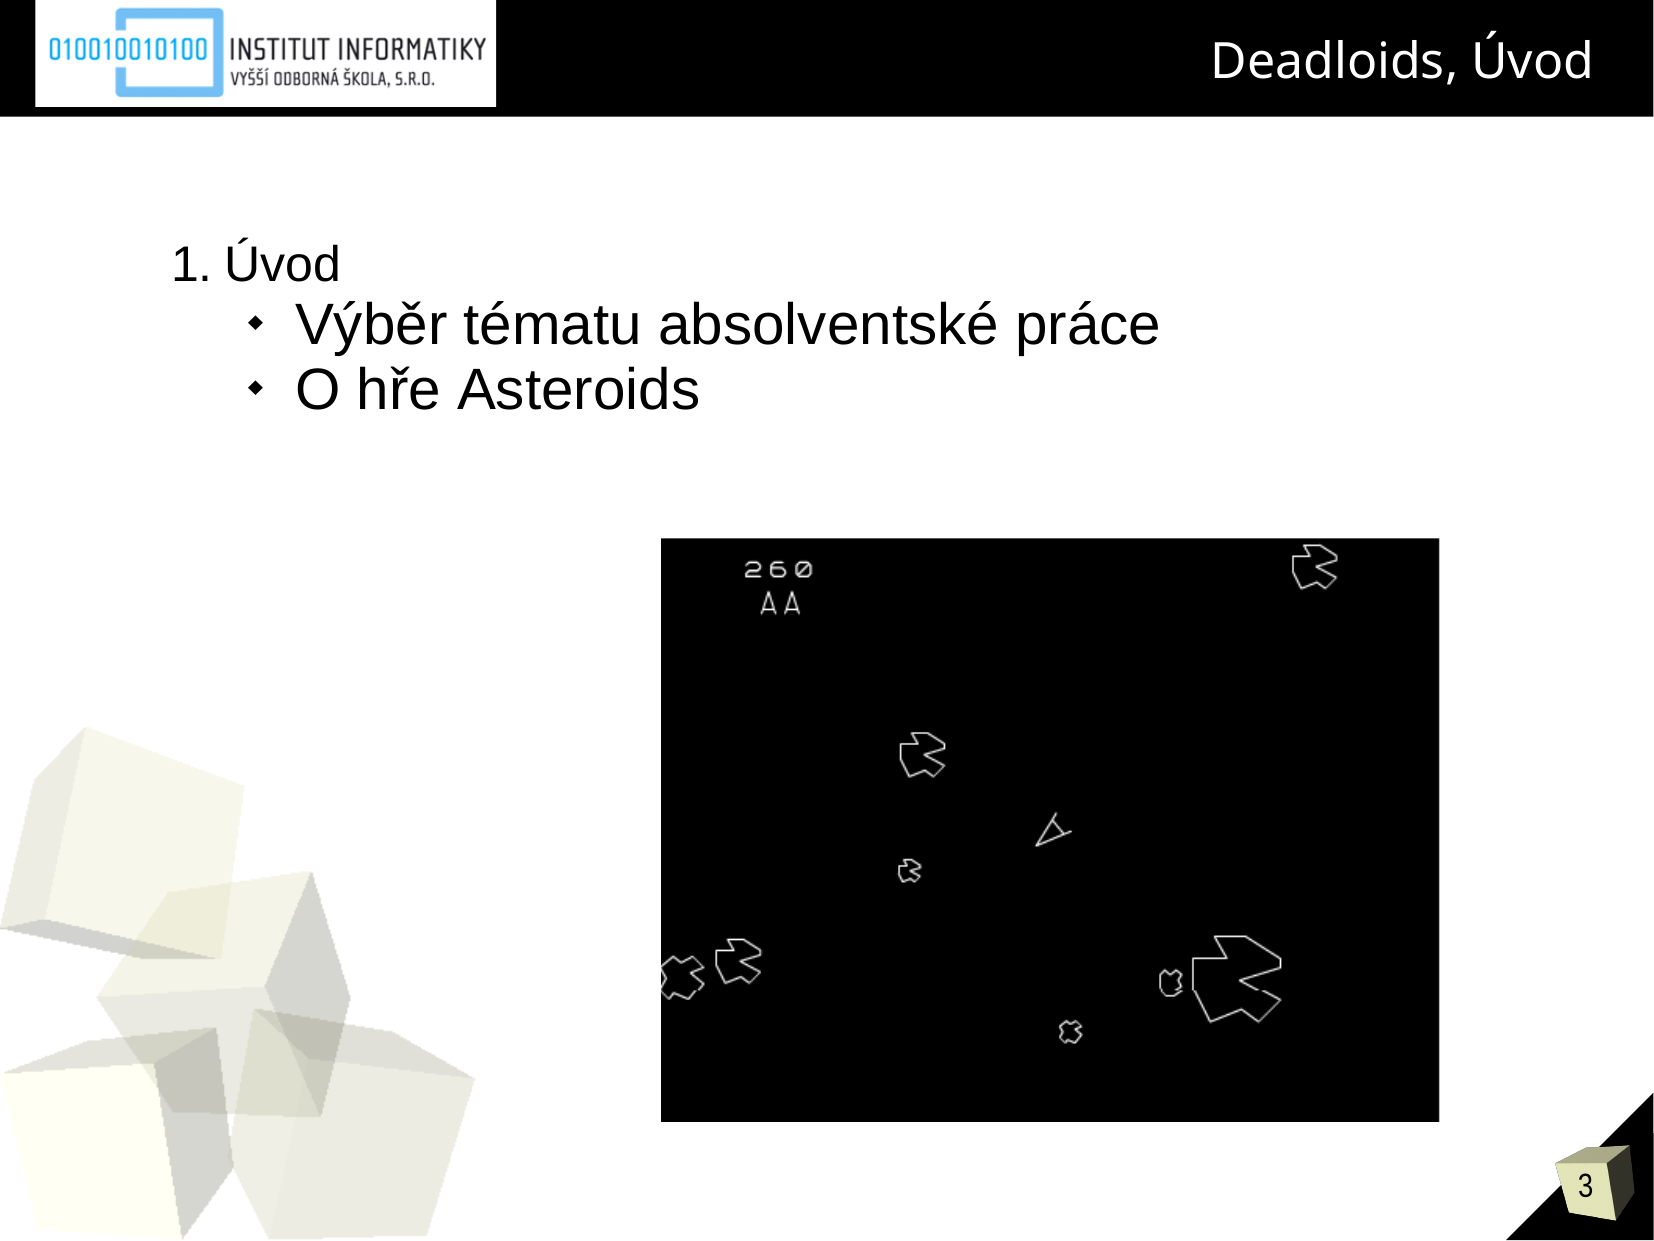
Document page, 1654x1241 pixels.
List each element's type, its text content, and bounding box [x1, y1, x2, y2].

picture [661, 537, 1441, 1123]
title Deadloids, Úvod [118, 0, 1595, 119]
list Úvod Výběr tématu absolventské práce O hře Asteroids [153, 236, 1611, 1214]
picture [0, 726, 477, 1241]
